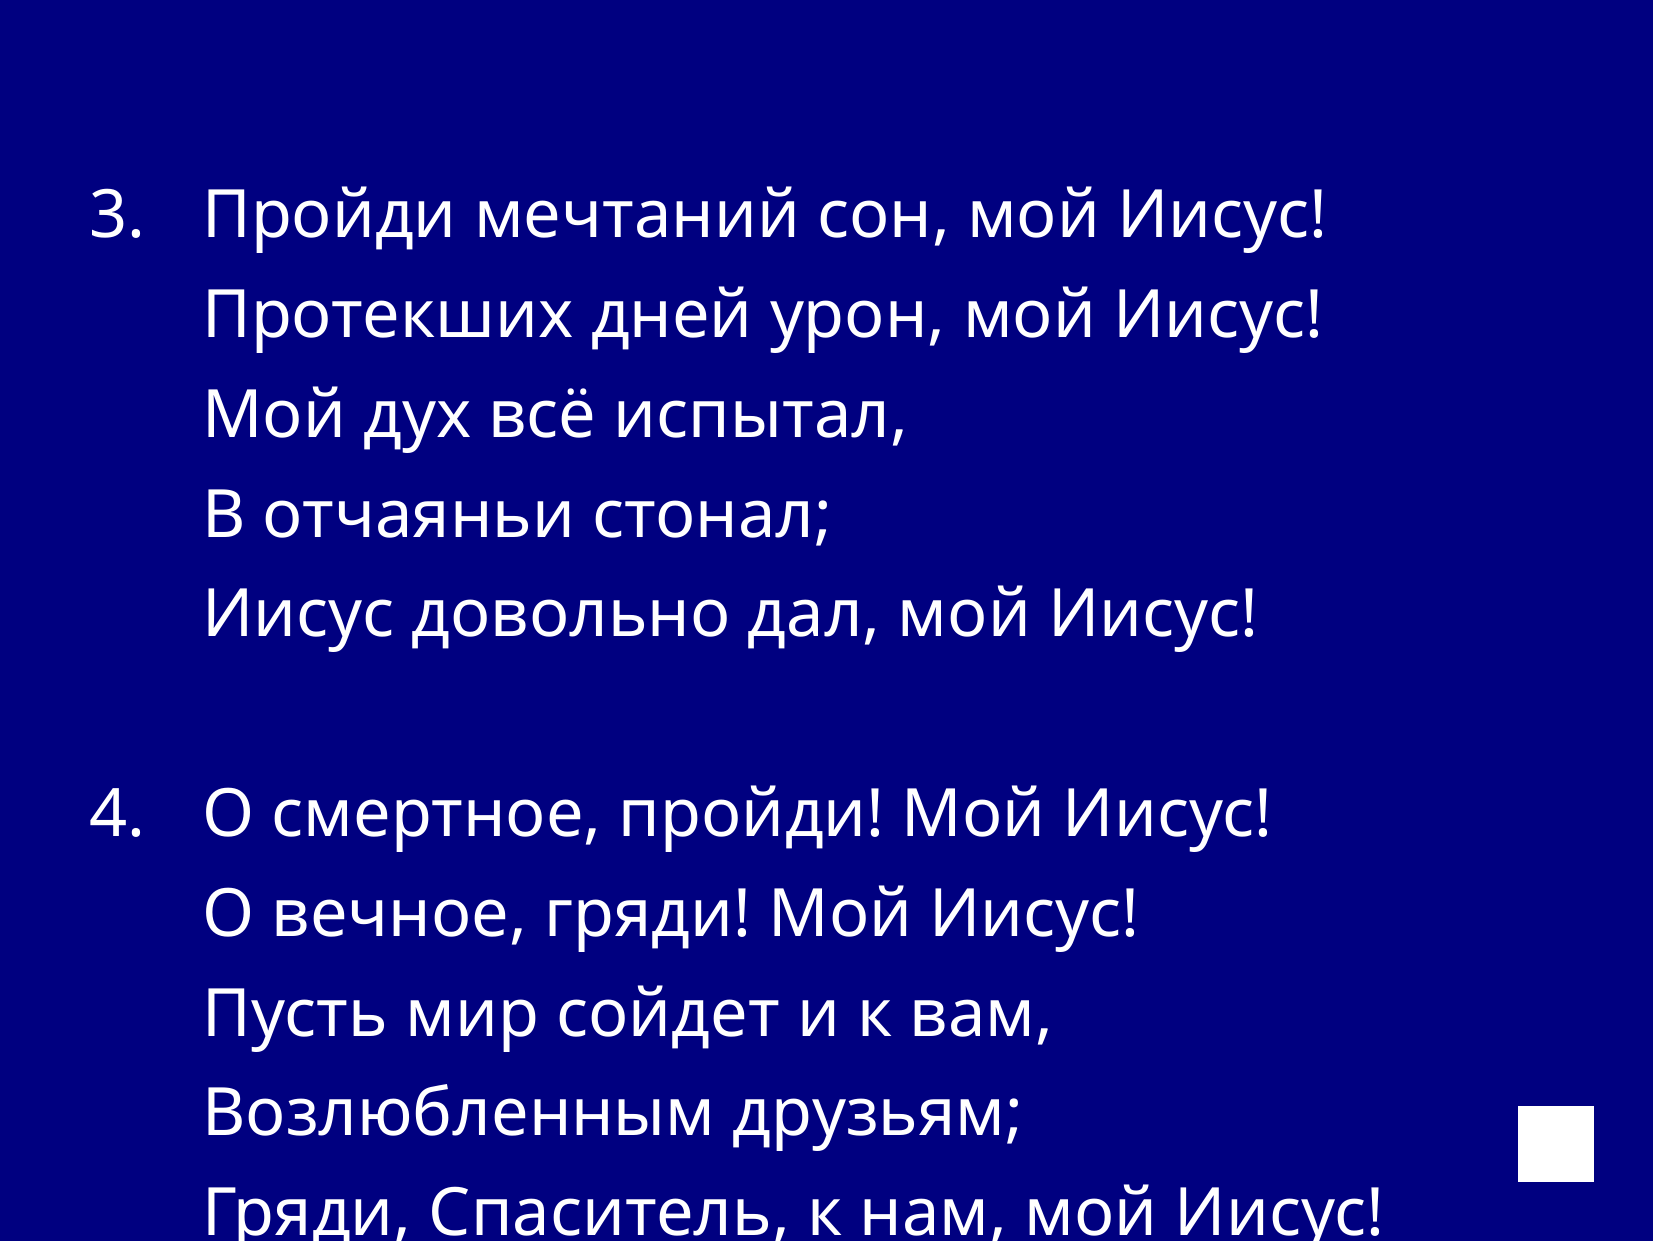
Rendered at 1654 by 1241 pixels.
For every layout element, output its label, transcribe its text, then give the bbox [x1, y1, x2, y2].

text_box 3. Пройди мечтаний сон, мой Иисус! Протекших дней урон, мой Иисус! Мой дух всё испытал, В отчаяньи стонал; Иисус довольно дал, мой Иисус! 4. О смертное, пройди! Мой Иисус! О вечное, гряди! Мой Иисус! Пусть мир сойдет и к вам, Возлюбленным друзьям; Гряди, Спаситель, к нам, мой Иисус! [75, 150, 1576, 1163]
text_box [1518, 1106, 1594, 1182]
